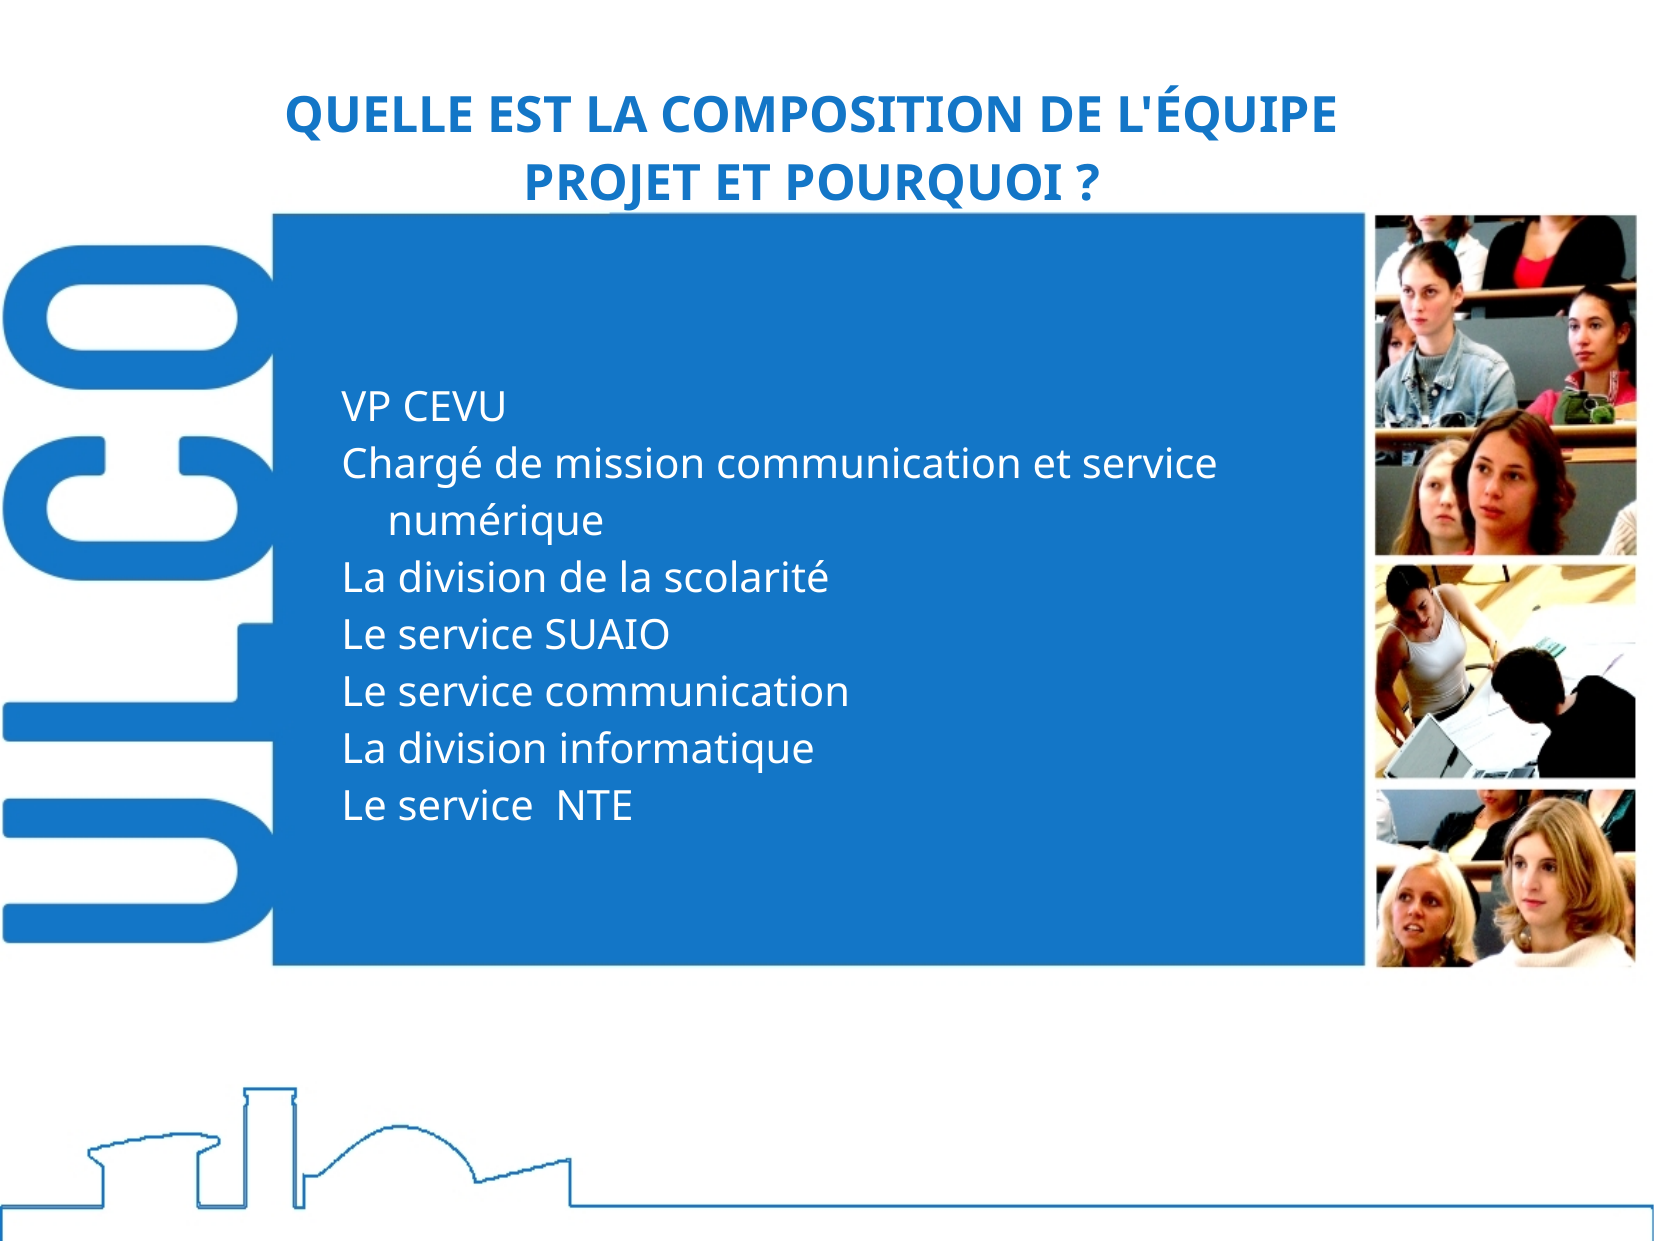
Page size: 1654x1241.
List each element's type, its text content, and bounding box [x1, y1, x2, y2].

subtitle VP CEVU Chargé de mission communication et service numérique La division de la scolarité Le service SUAIO Le service communication La division informatique Le service NTE [295, 265, 1359, 943]
picture [0, 0, 1654, 1241]
title QUELLE EST LA COMPOSITION DE L'ÉQUIPE PROJET ET POURQUOI ? [265, 74, 1359, 220]
